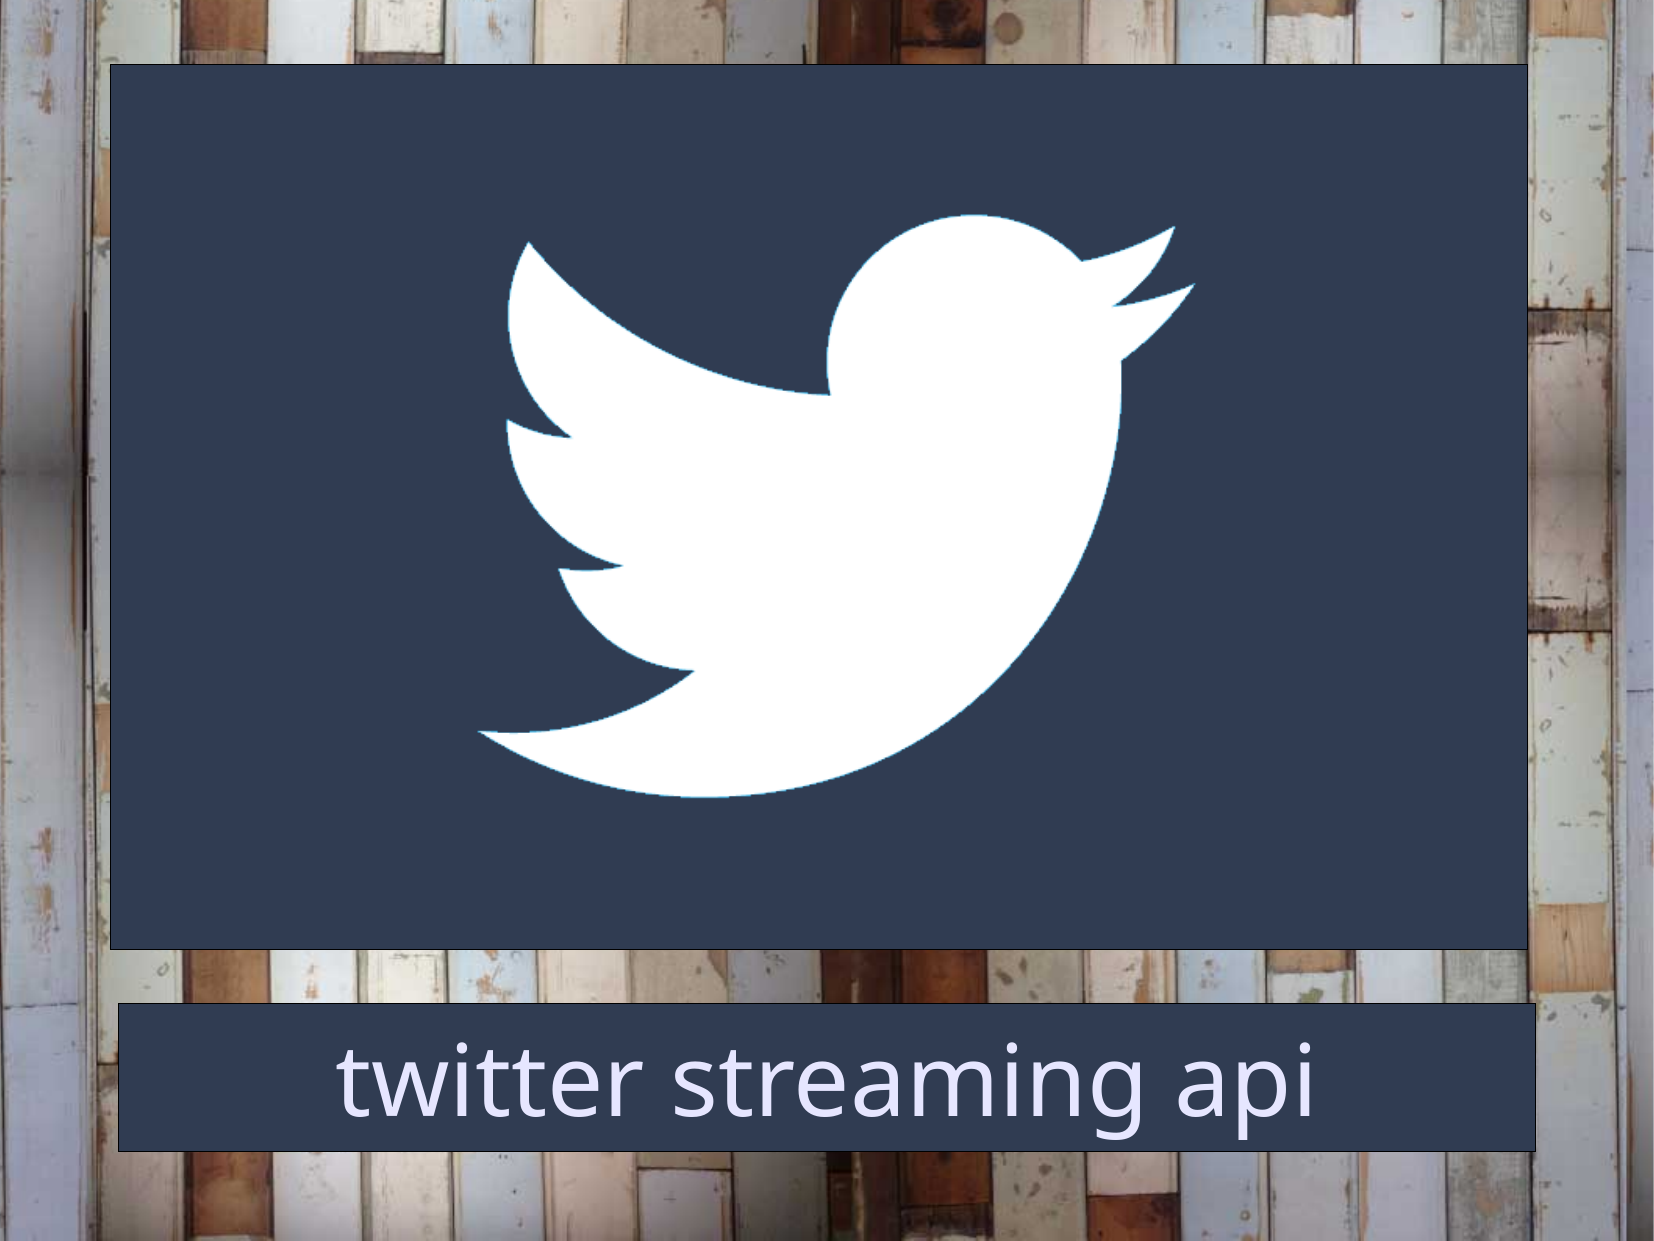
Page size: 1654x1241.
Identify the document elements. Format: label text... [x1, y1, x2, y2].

text_box twitter streaming api [118, 1003, 1536, 1152]
picture [0, 0, 1654, 1241]
text_box [110, 64, 1528, 950]
